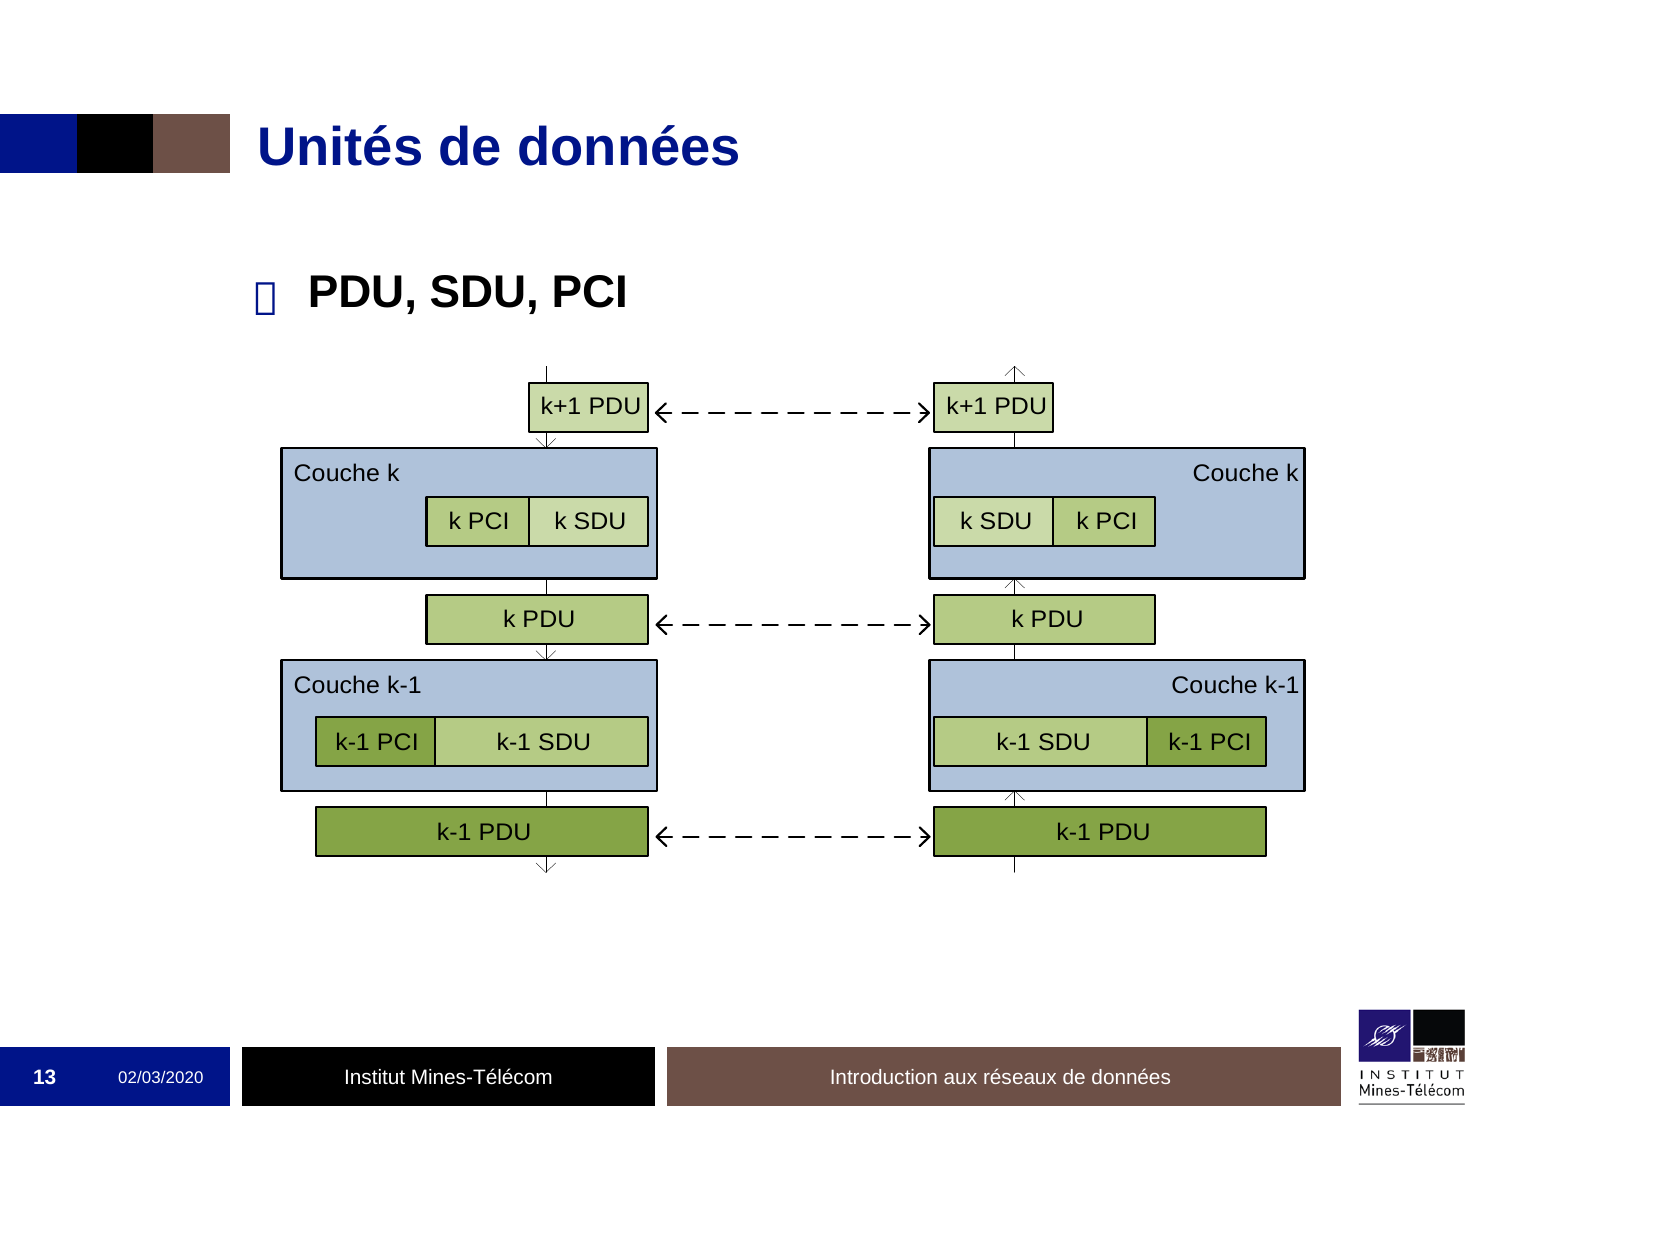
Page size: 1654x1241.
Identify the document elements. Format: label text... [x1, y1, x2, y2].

text_box k-1 SDU [996, 728, 1091, 756]
picture [1352, 1003, 1471, 1111]
text_box k-1 PDU [436, 818, 531, 846]
text_box k-1 PCI [1168, 728, 1252, 756]
text_box k PCI [1076, 507, 1138, 535]
text_box k+1 PDU [946, 392, 1047, 420]
text_box Couche k-1 [1171, 672, 1299, 700]
text_box Couche k [293, 459, 399, 487]
text_box [0, 0, 1500, 1125]
text_box k PCI [448, 507, 510, 535]
text_box k-1 PCI [335, 728, 419, 756]
text_box Introduction aux réseaux de données [829, 1065, 1177, 1090]
text_box Couche k-1 [293, 672, 421, 700]
text_box  [251, 266, 298, 318]
text_box k+1 PDU [540, 392, 641, 420]
text_box 13 [33, 1065, 63, 1090]
text_box k SDU [960, 507, 1033, 535]
text_box k SDU [554, 507, 627, 535]
text_box k PDU [503, 605, 576, 633]
text_box PDU, SDU, PCI [307, 266, 642, 318]
text_box k PDU [1011, 605, 1084, 633]
text_box 02/03/2020 [118, 1068, 209, 1088]
text_box Unités de données [257, 115, 757, 177]
text_box k-1 PDU [1056, 818, 1151, 846]
text_box k-1 SDU [496, 728, 591, 756]
text_box Institut Mines-Télécom [344, 1065, 559, 1090]
text_box Couche k [1192, 459, 1298, 487]
